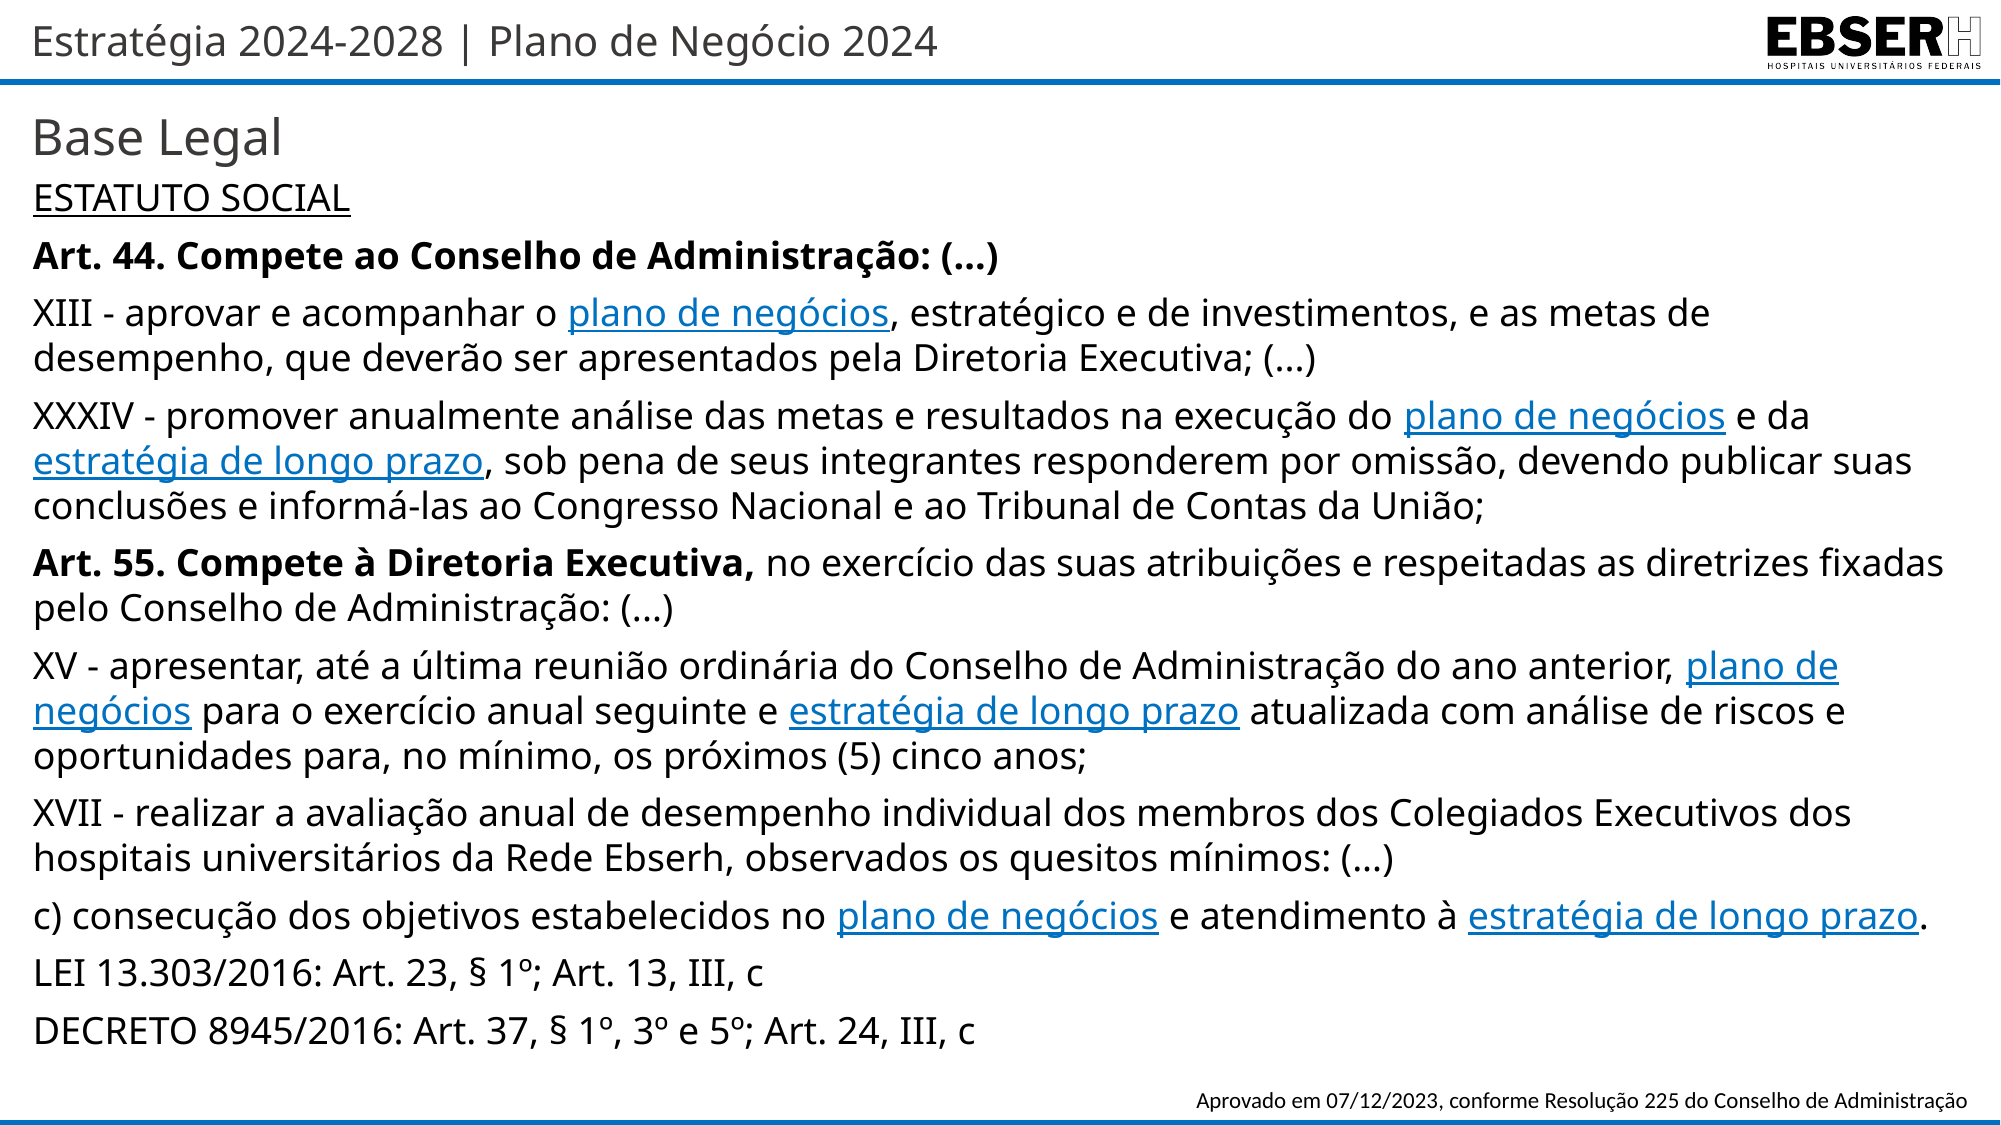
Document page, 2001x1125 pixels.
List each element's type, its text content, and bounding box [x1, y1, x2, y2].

text_box ESTATUTO SOCIAL Art. 44. Compete ao Conselho de Administração: (...) XIII - aprovar e acompanhar o plano de negócios, estratégico e de investimentos, e as metas de desempenho, que deverão ser apresentados pela Diretoria Executiva; (...) XXXIV - promover anualmente análise das metas e resultados na execução do plano de negócios e da estratégia de longo prazo, sob pena de seus integrantes responderem por omissão, devendo publicar suas conclusões e informá-las ao Congresso Nacional e ao Tribunal de Contas da União; Art. 55. Compete à Diretoria Executiva, no exercício das suas atribuições e respeitadas as diretrizes fixadas pelo Conselho de Administração: (...) XV - apresentar, até a última reunião ordinária do Conselho de Administração do ano anterior, plano de negócios para o exercício anual seguinte e estratégia de longo prazo atualizada com análise de riscos e oportunidades para, no mínimo, os próximos (5) cinco anos; XVII - realizar a avaliação anual de desempenho individual dos membros dos Colegiados Executivos dos hospitais universitários da Rede Ebserh, observados os quesitos mínimos: (...) c) consecução dos objetivos estabelecidos no plano de negócios e atendimento à estratégia de longo prazo. LEI 13.303/2016: Art. 23, § 1º; Art. 13, III, c DECRETO 8945/2016: Art. 37, § 1º, 3º e 5º; Art. 24, III, c [32, 174, 1957, 1068]
list Base Legal [16, 98, 1971, 184]
